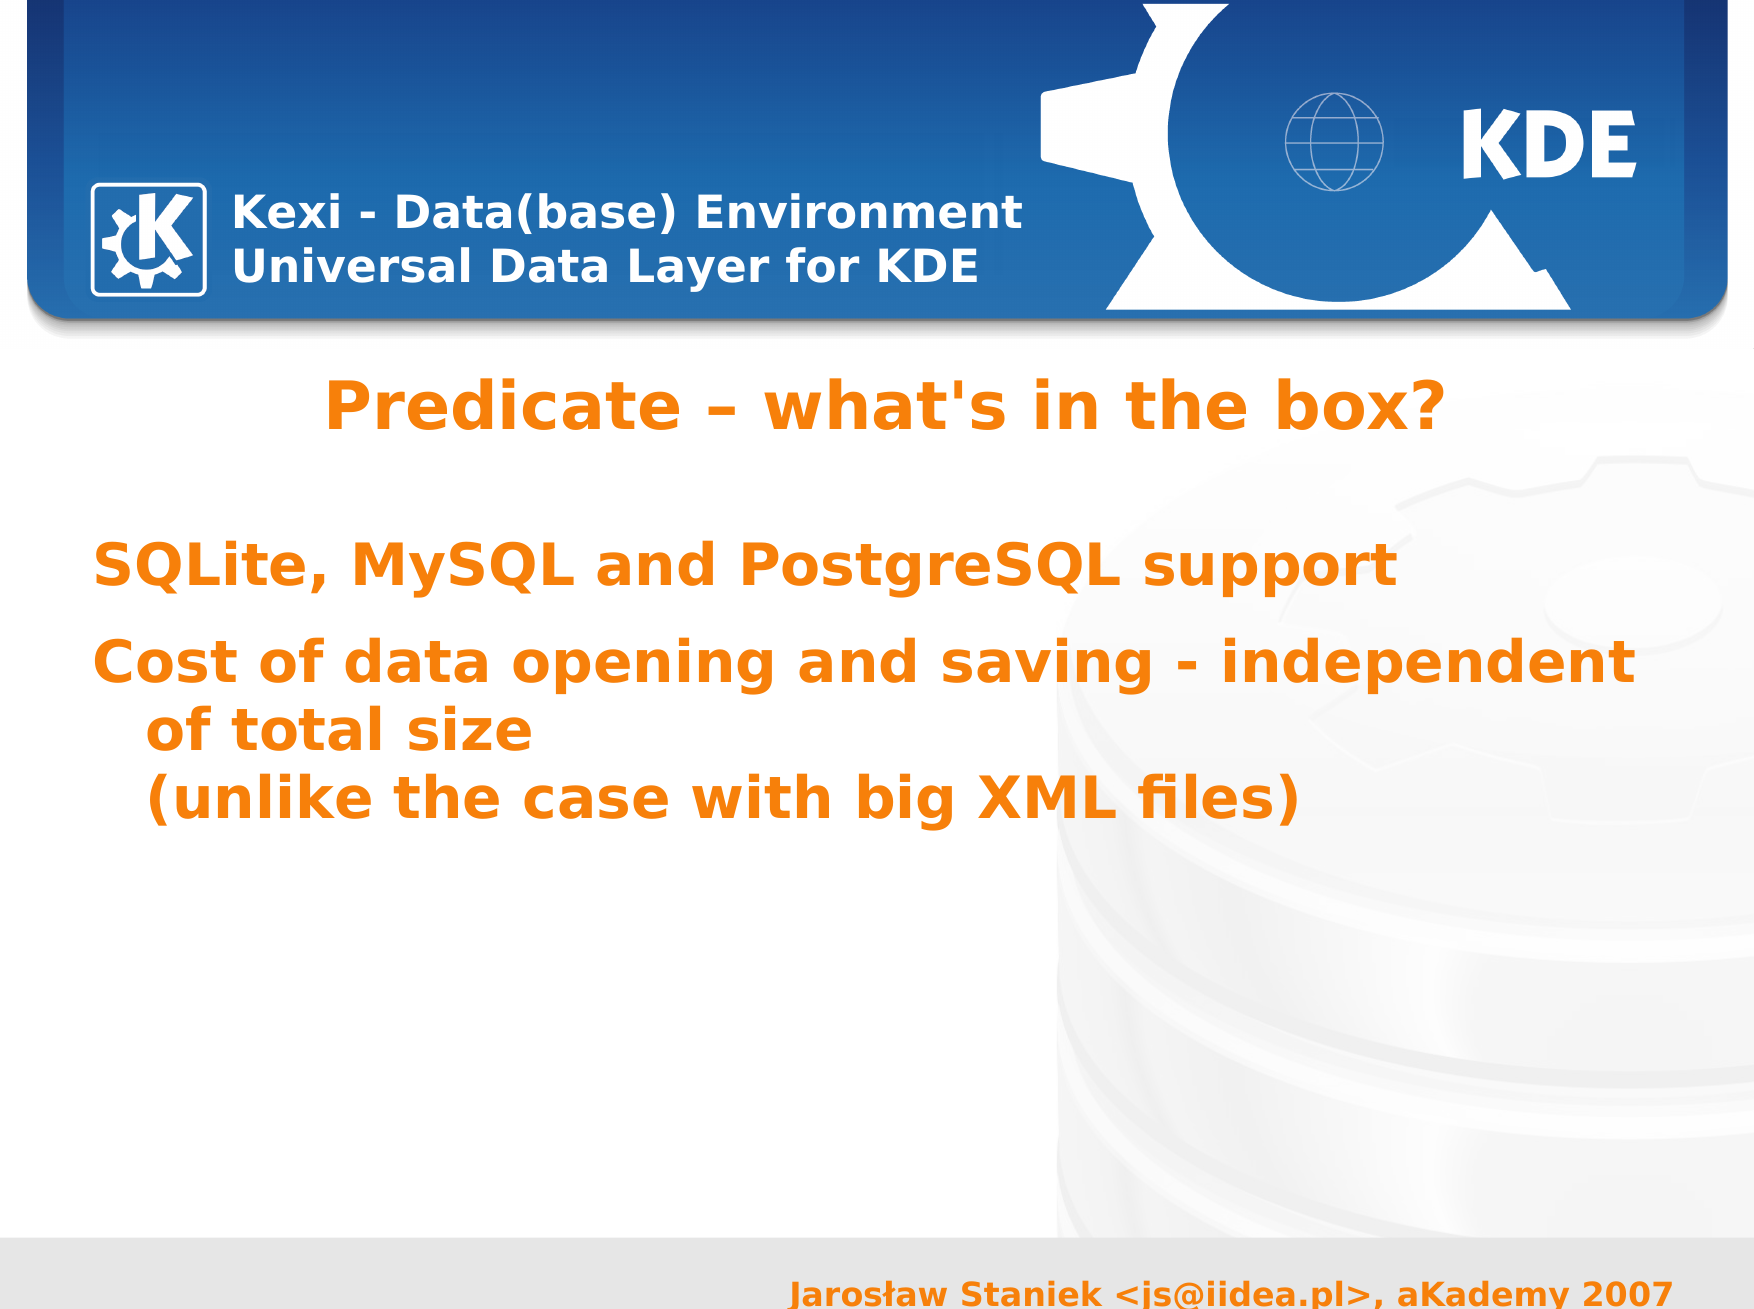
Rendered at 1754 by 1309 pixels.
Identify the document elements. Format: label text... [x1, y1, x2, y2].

list SQLite, MySQL and PostgreSQL support Cost of data opening and saving - independent of total size (unlike the case with big XML files) [75, 531, 1654, 1148]
picture [0, 0, 1754, 349]
title Predicate – what's in the box? [41, 369, 1731, 445]
